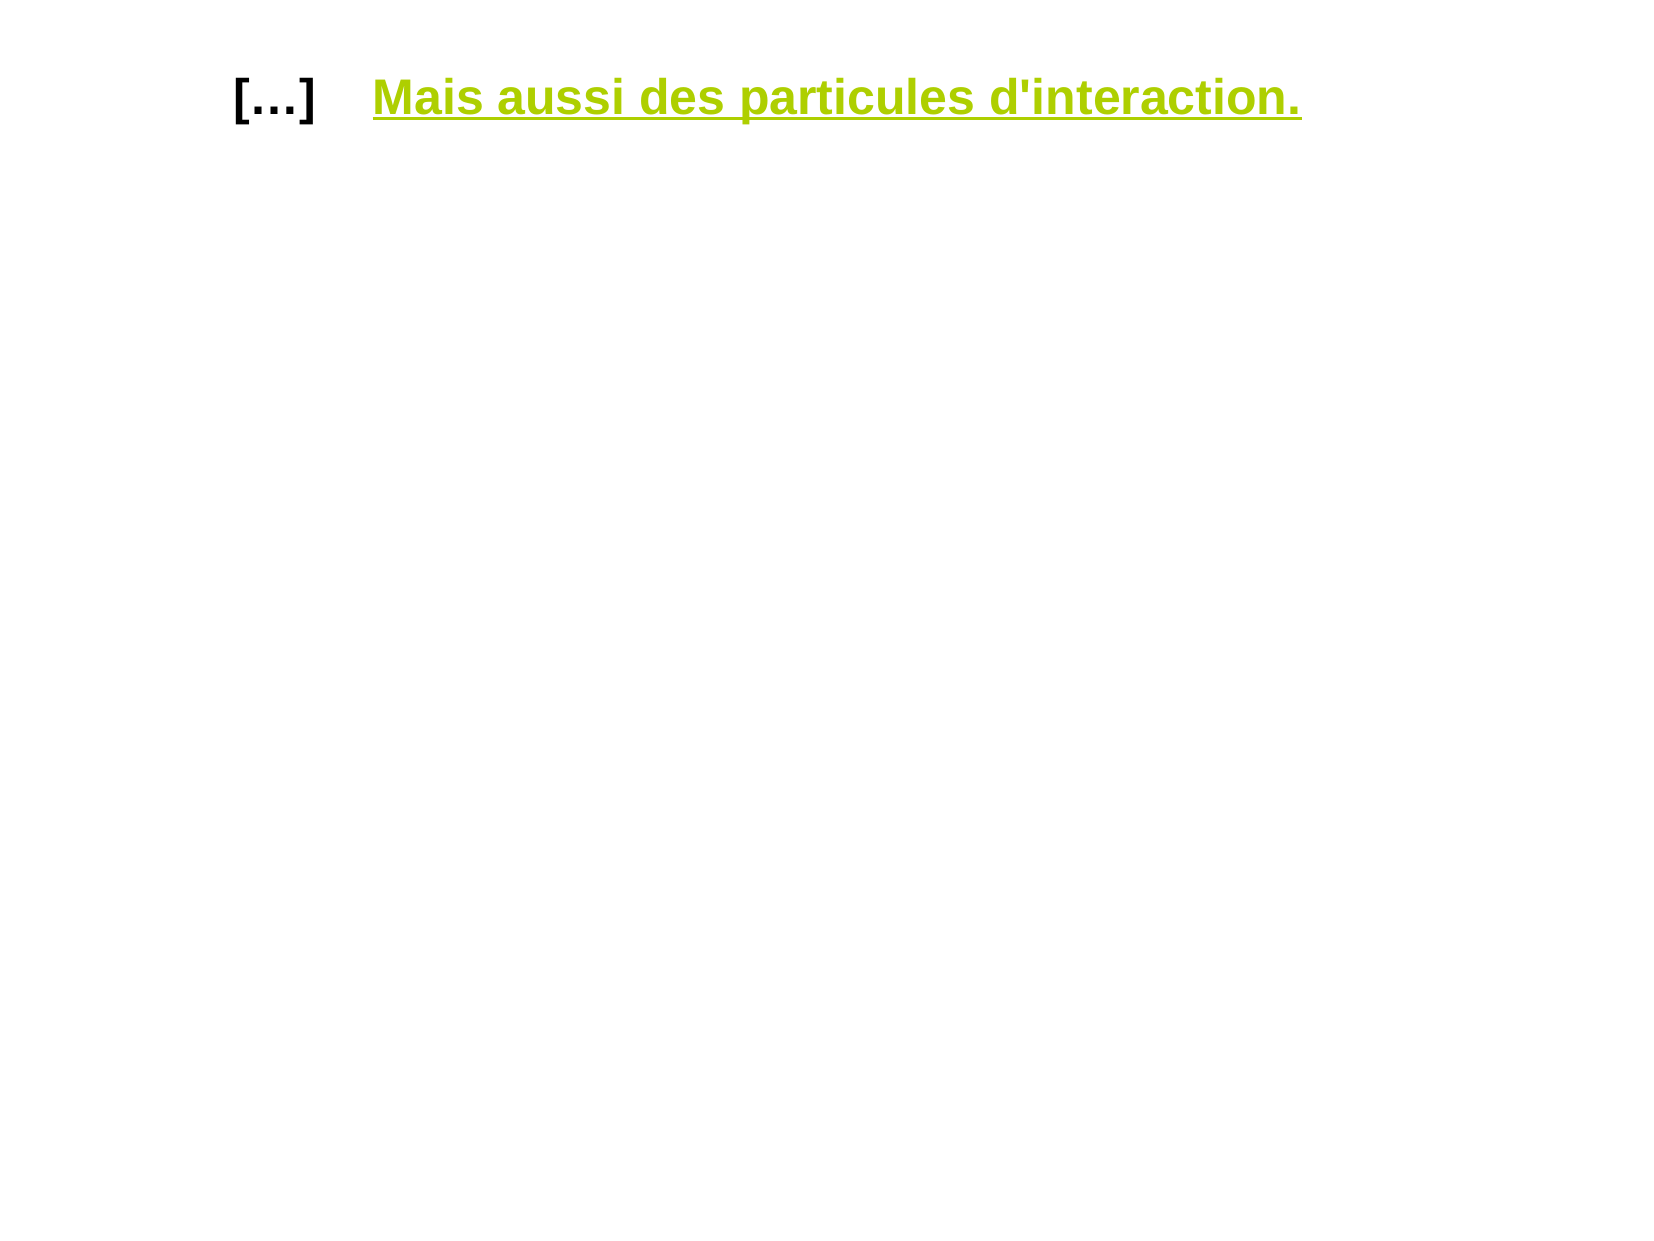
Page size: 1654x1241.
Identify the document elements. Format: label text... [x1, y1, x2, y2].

text_box [118, 111, 1506, 409]
text_box […] Mais aussi des particules d'interaction. [0, 29, 1536, 111]
